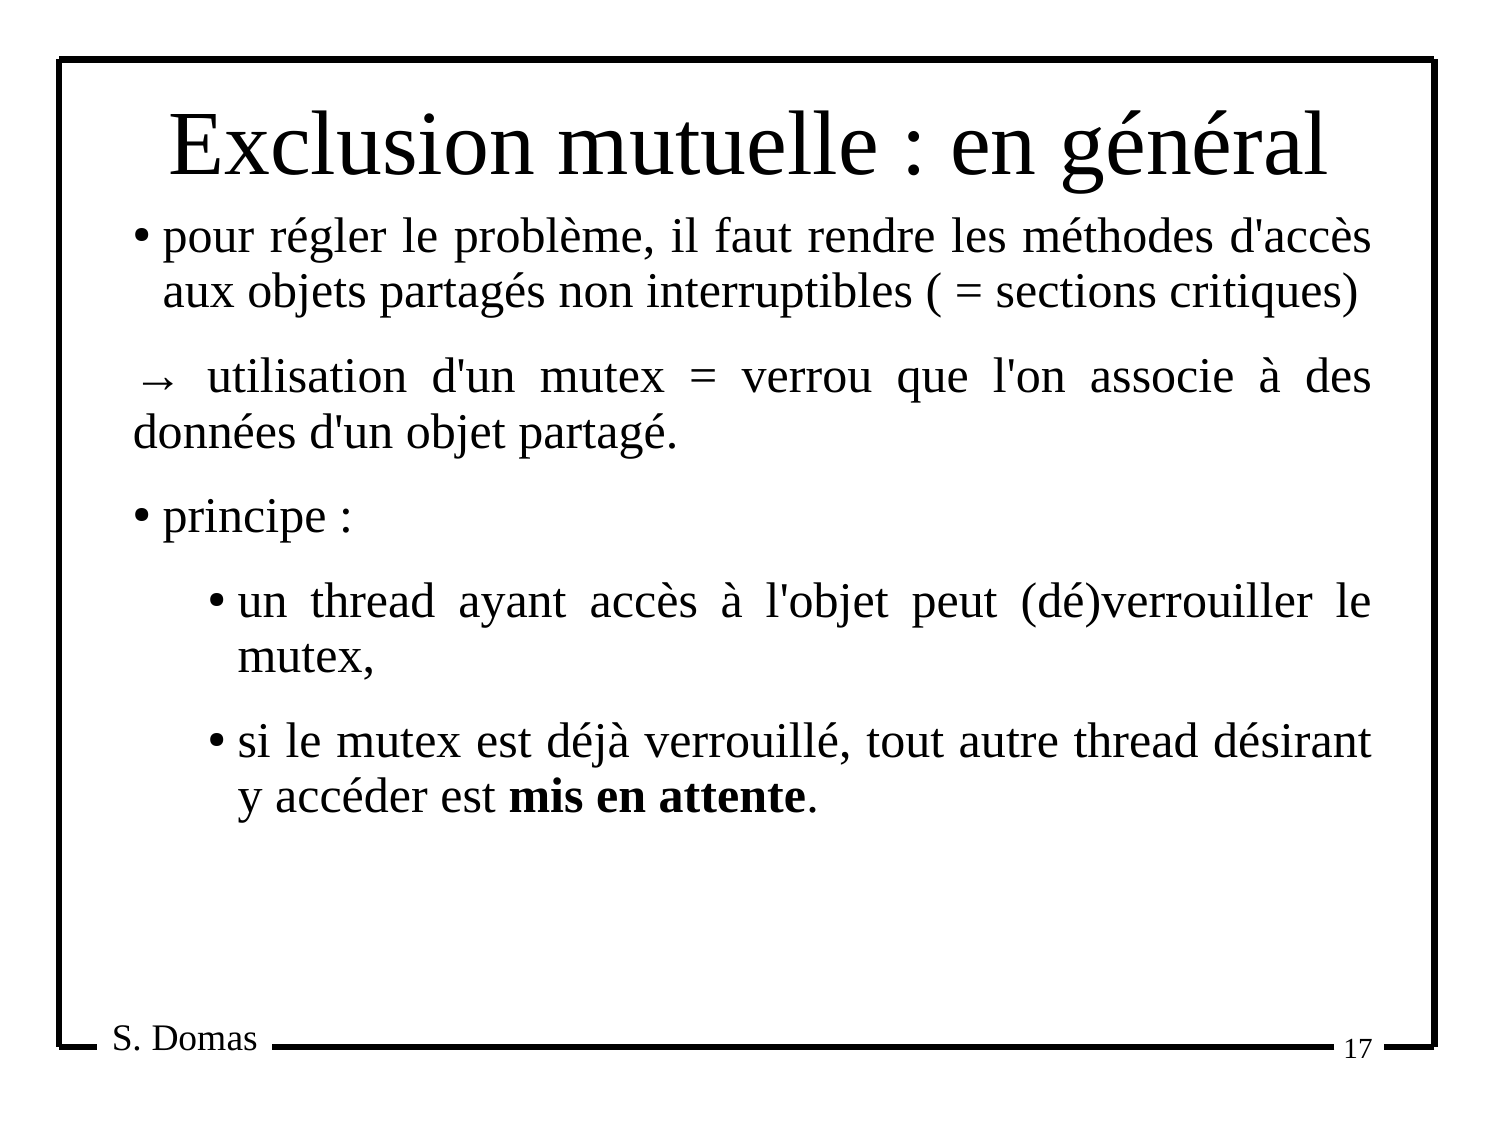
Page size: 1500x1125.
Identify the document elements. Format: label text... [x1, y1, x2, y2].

text_box S. Domas [97, 1009, 273, 1067]
title Exclusion mutuelle : en général [112, 49, 1388, 238]
text_box pour régler le problème, il faut rendre les méthodes d'accès aux objets partagés non interruptibles ( = sections critiques) → utilisation d'un mutex = verrou que l'on associe à des données d'un objet partagé. principe : un thread ayant accès à l'objet peut (dé)verrouiller le mutex, si le mutex est déjà verrouillé, tout autre thread désirant y accéder est mis en attente. [118, 238, 1388, 827]
